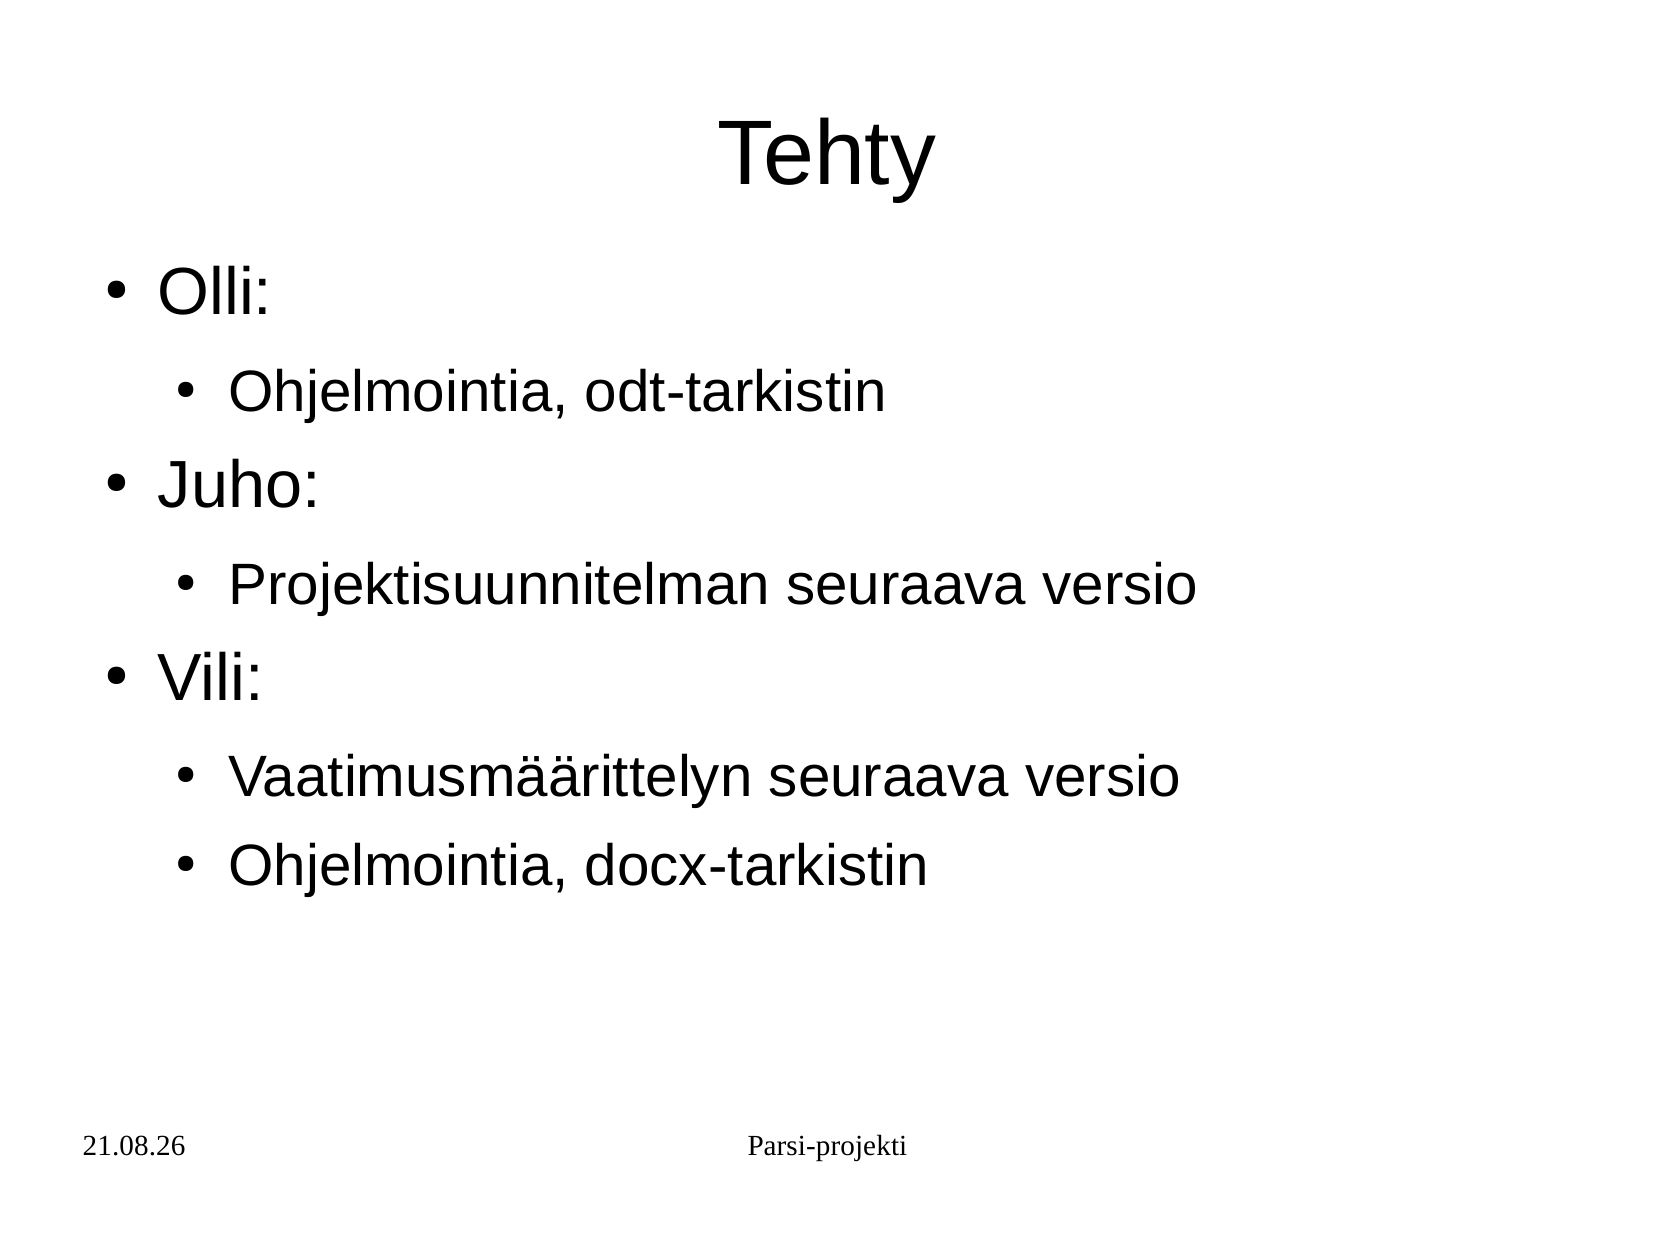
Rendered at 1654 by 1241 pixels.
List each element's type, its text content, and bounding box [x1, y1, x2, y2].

title Tehty [82, 49, 1571, 257]
list Olli: Ohjelmointia, odt-tarkistin Juho: Projektisuunnitelman seuraava versio Vili: Vaatimusmäärittelyn seuraava versio Ohjelmointia, docx-tarkistin [86, 150, 1576, 969]
